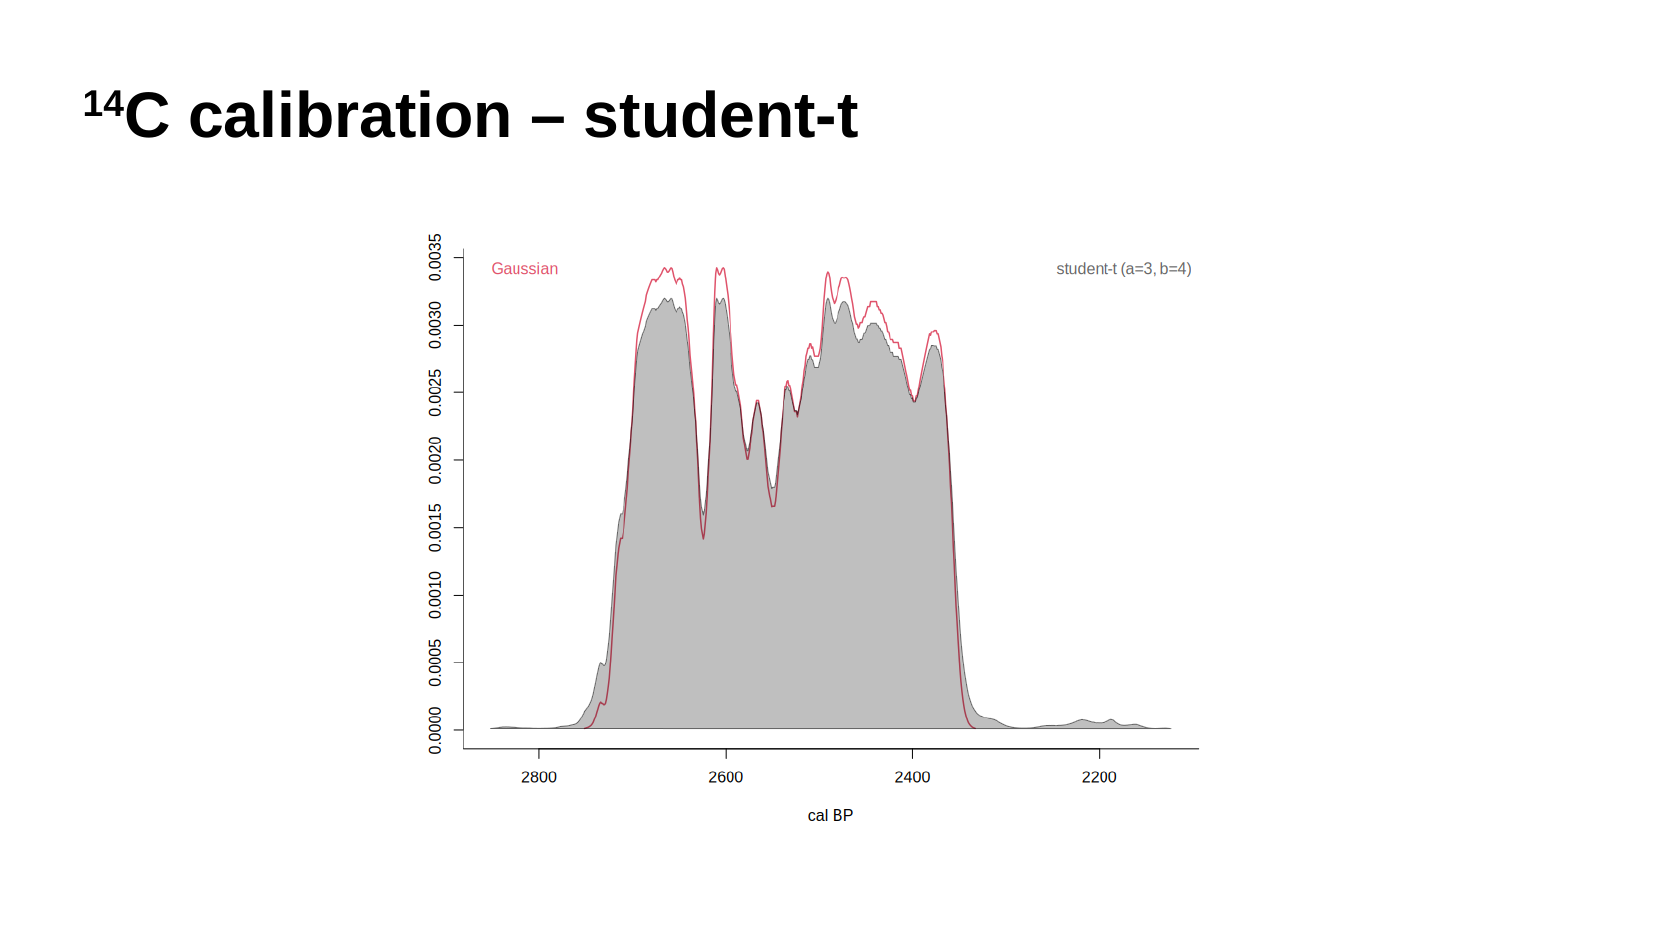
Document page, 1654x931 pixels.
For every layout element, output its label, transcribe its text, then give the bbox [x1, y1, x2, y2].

picture [410, 223, 1211, 827]
text_box 14C calibration – student-t [82, 55, 1571, 252]
